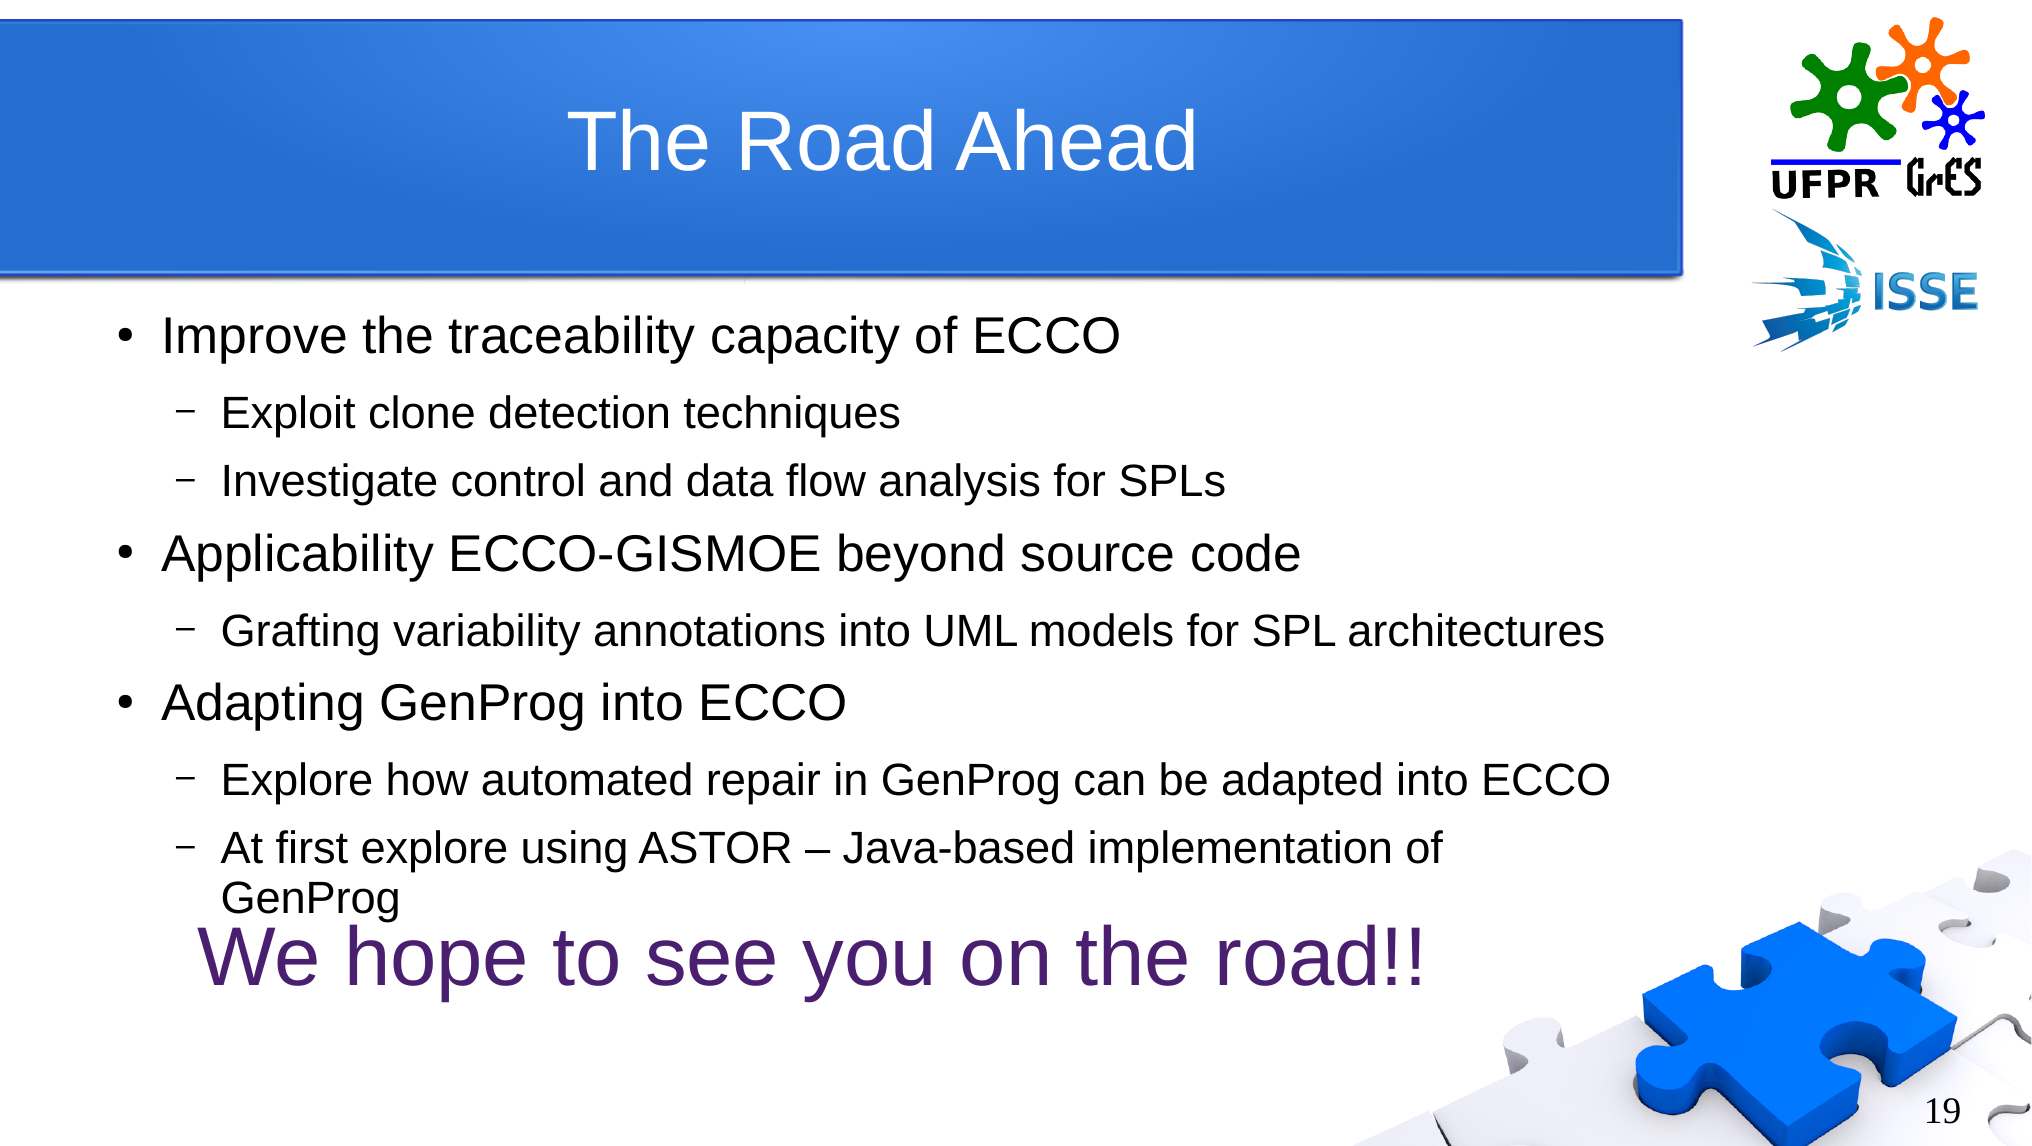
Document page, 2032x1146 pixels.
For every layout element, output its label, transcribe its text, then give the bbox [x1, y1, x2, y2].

picture [0, 19, 1689, 284]
list Improve the traceability capacity of ECCO Exploit clone detection techniques Investigate control and data flow analysis for SPLs Applicability ECCO-GISMOE beyond source code Grafting variability annotations into UML models for SPL architectures Adapting GenProg into ECCO Explore how automated repair in GenProg can be adapted into ECCO At first explore using ASTOR – Java-based implementation of GenProg [101, 307, 1619, 1016]
picture [1771, 17, 1985, 199]
picture [1334, 753, 2032, 1146]
title The Road Ahead [101, 45, 1666, 237]
text_box We hope to see you on the road!! [183, 902, 1443, 1011]
picture [1736, 200, 1997, 366]
